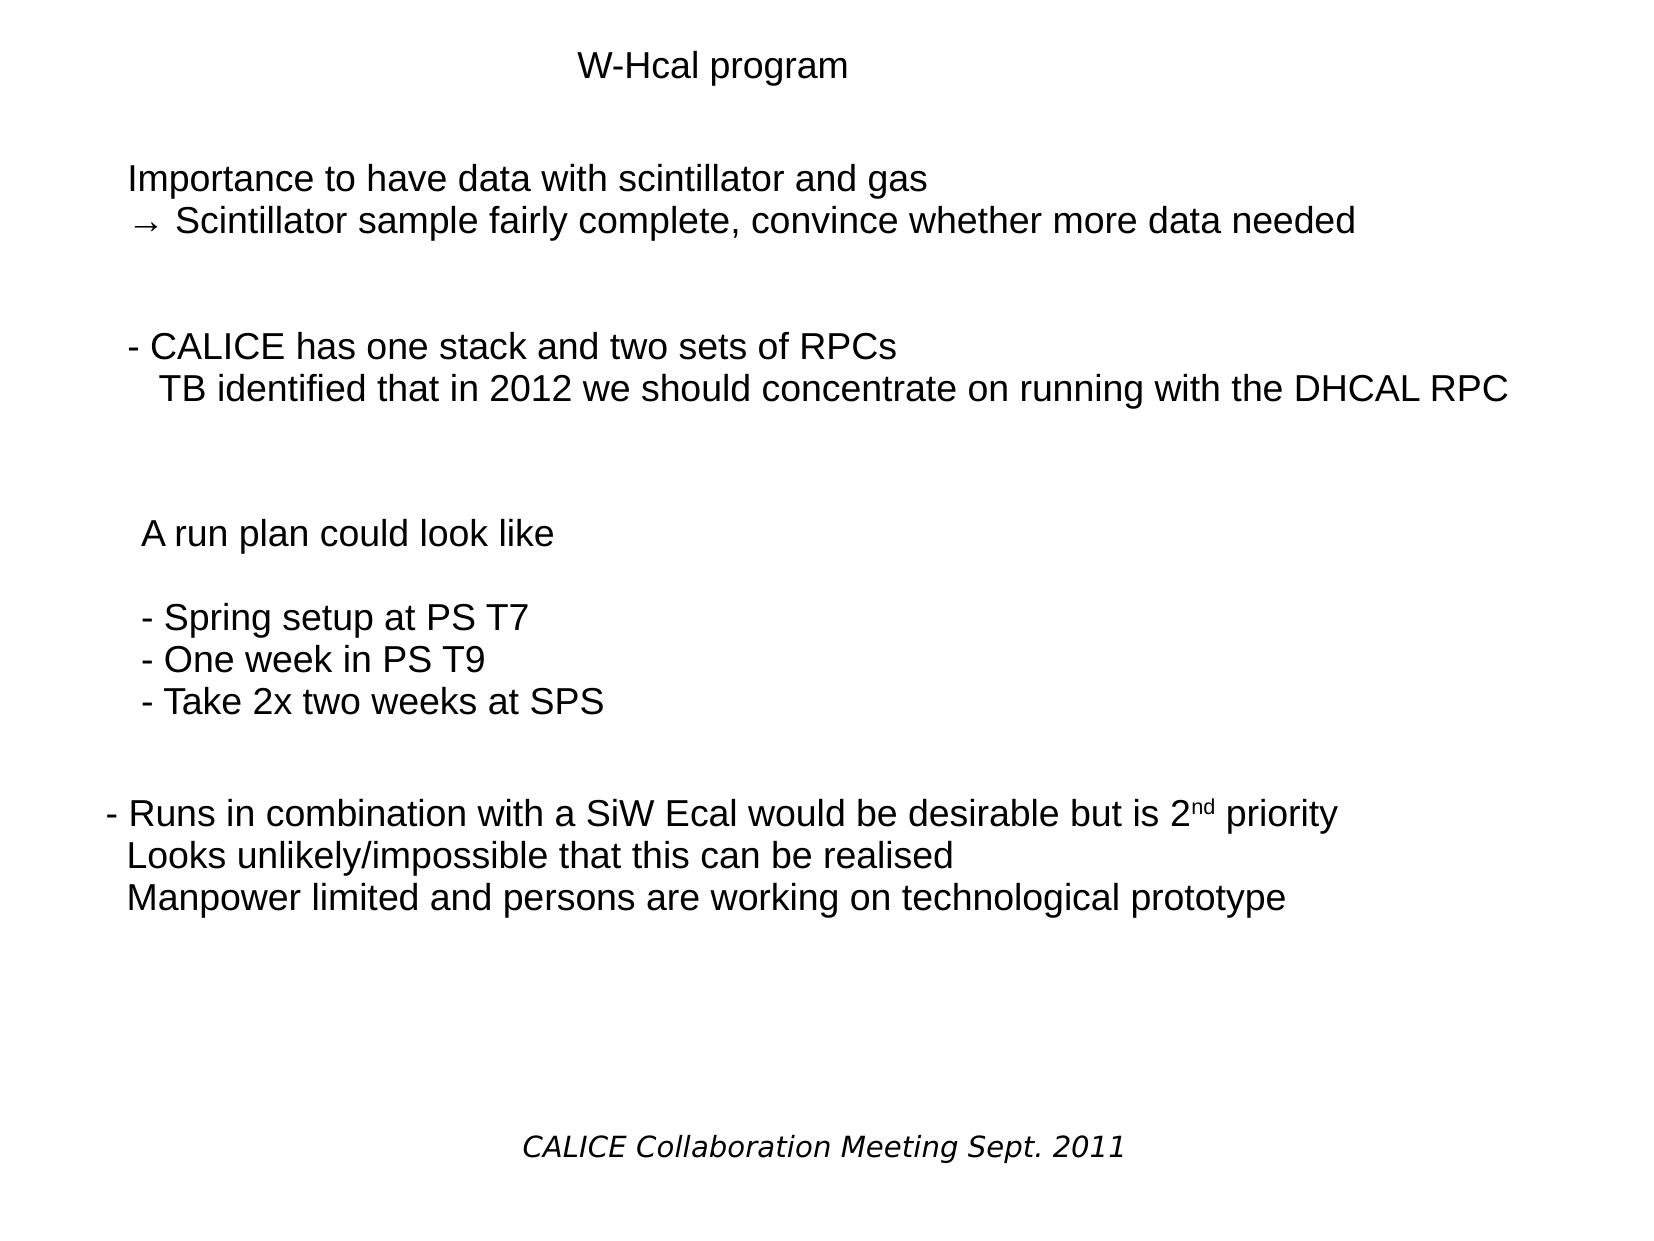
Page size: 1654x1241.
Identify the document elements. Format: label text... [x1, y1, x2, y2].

text_box A run plan could look like - Spring setup at PS T7 - One week in PS T9 - Take 2x two weeks at SPS [126, 505, 839, 730]
text_box Importance to have data with scintillator and gas → Scintillator sample fairly complete, convince whether more data needed - CALICE has one stack and two sets of RPCs TB identified that in 2012 we should concentrate on running with the DHCAL RPC [112, 150, 1538, 459]
text_box - Runs in combination with a SiW Ecal would be desirable but is 2nd priority Looks unlikely/impossible that this can be realised Manpower limited and persons are working on technological prototype [90, 785, 1356, 928]
text_box W-Hcal program [562, 37, 865, 95]
